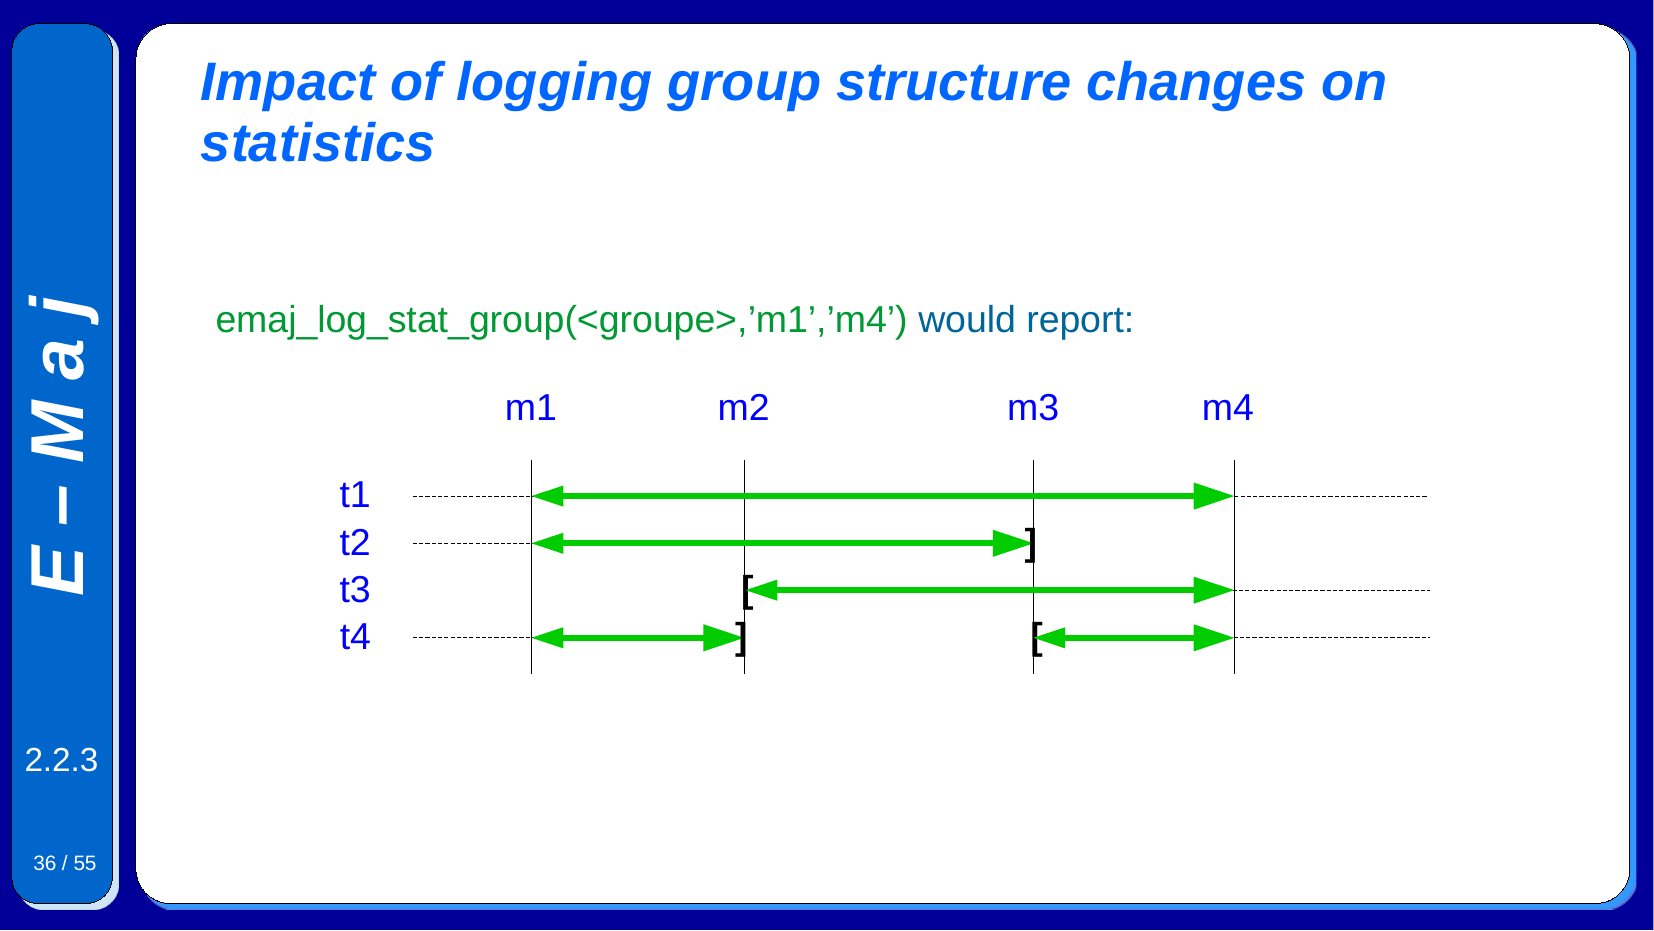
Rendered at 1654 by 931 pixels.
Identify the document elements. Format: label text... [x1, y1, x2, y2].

text_box t4 [324, 608, 386, 666]
text_box ] [720, 608, 763, 666]
text_box t2 [324, 513, 386, 561]
text_box emaj_log_stat_group(<groupe>,’m1’,’m4’) would report: [200, 291, 1150, 349]
text_box m1 [490, 379, 572, 436]
text_box [ [726, 561, 769, 618]
text_box m4 [1187, 379, 1269, 436]
text_box t1 [324, 466, 386, 513]
text_box m3 [992, 379, 1074, 436]
text_box t3 [324, 561, 386, 608]
title Impact of logging group structure changes on statistics [200, 34, 1575, 191]
text_box ] [1009, 513, 1053, 571]
text_box m2 [702, 379, 785, 436]
text_box [ [1015, 608, 1058, 666]
